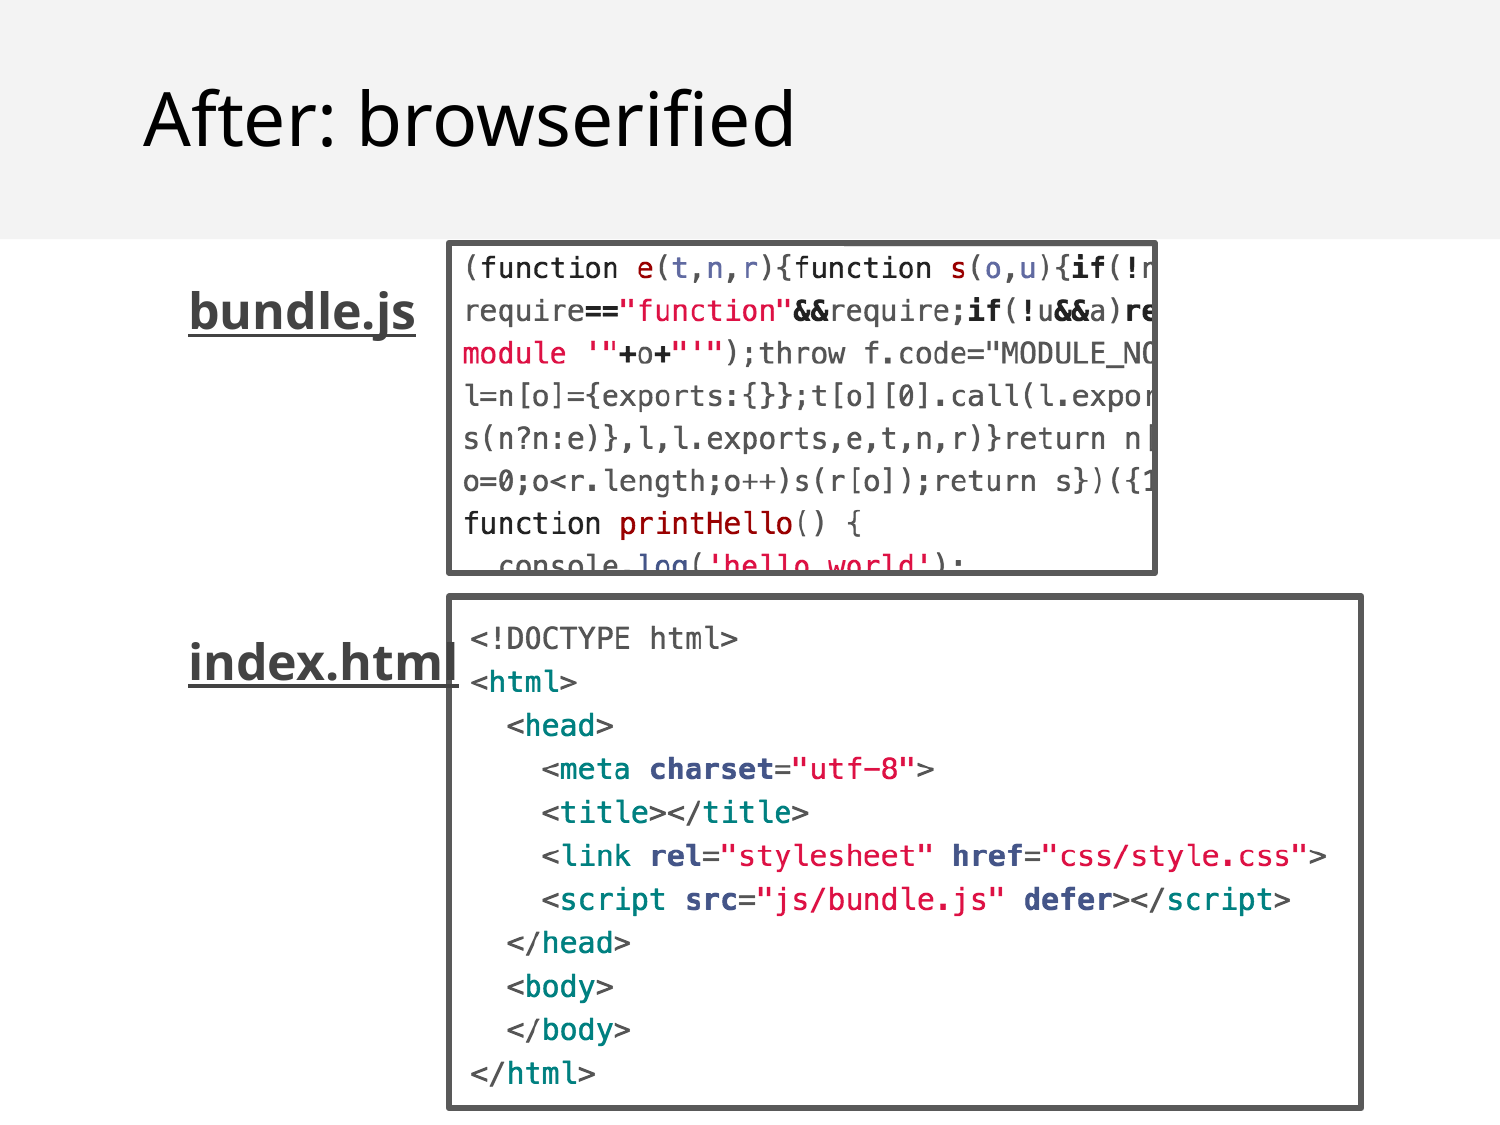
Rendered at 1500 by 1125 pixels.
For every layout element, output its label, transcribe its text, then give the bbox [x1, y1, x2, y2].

picture [452, 599, 1359, 1105]
picture [452, 245, 1152, 570]
list index.html [173, 606, 700, 732]
list bundle.js [173, 256, 700, 382]
title After: browserified [128, 56, 1372, 183]
